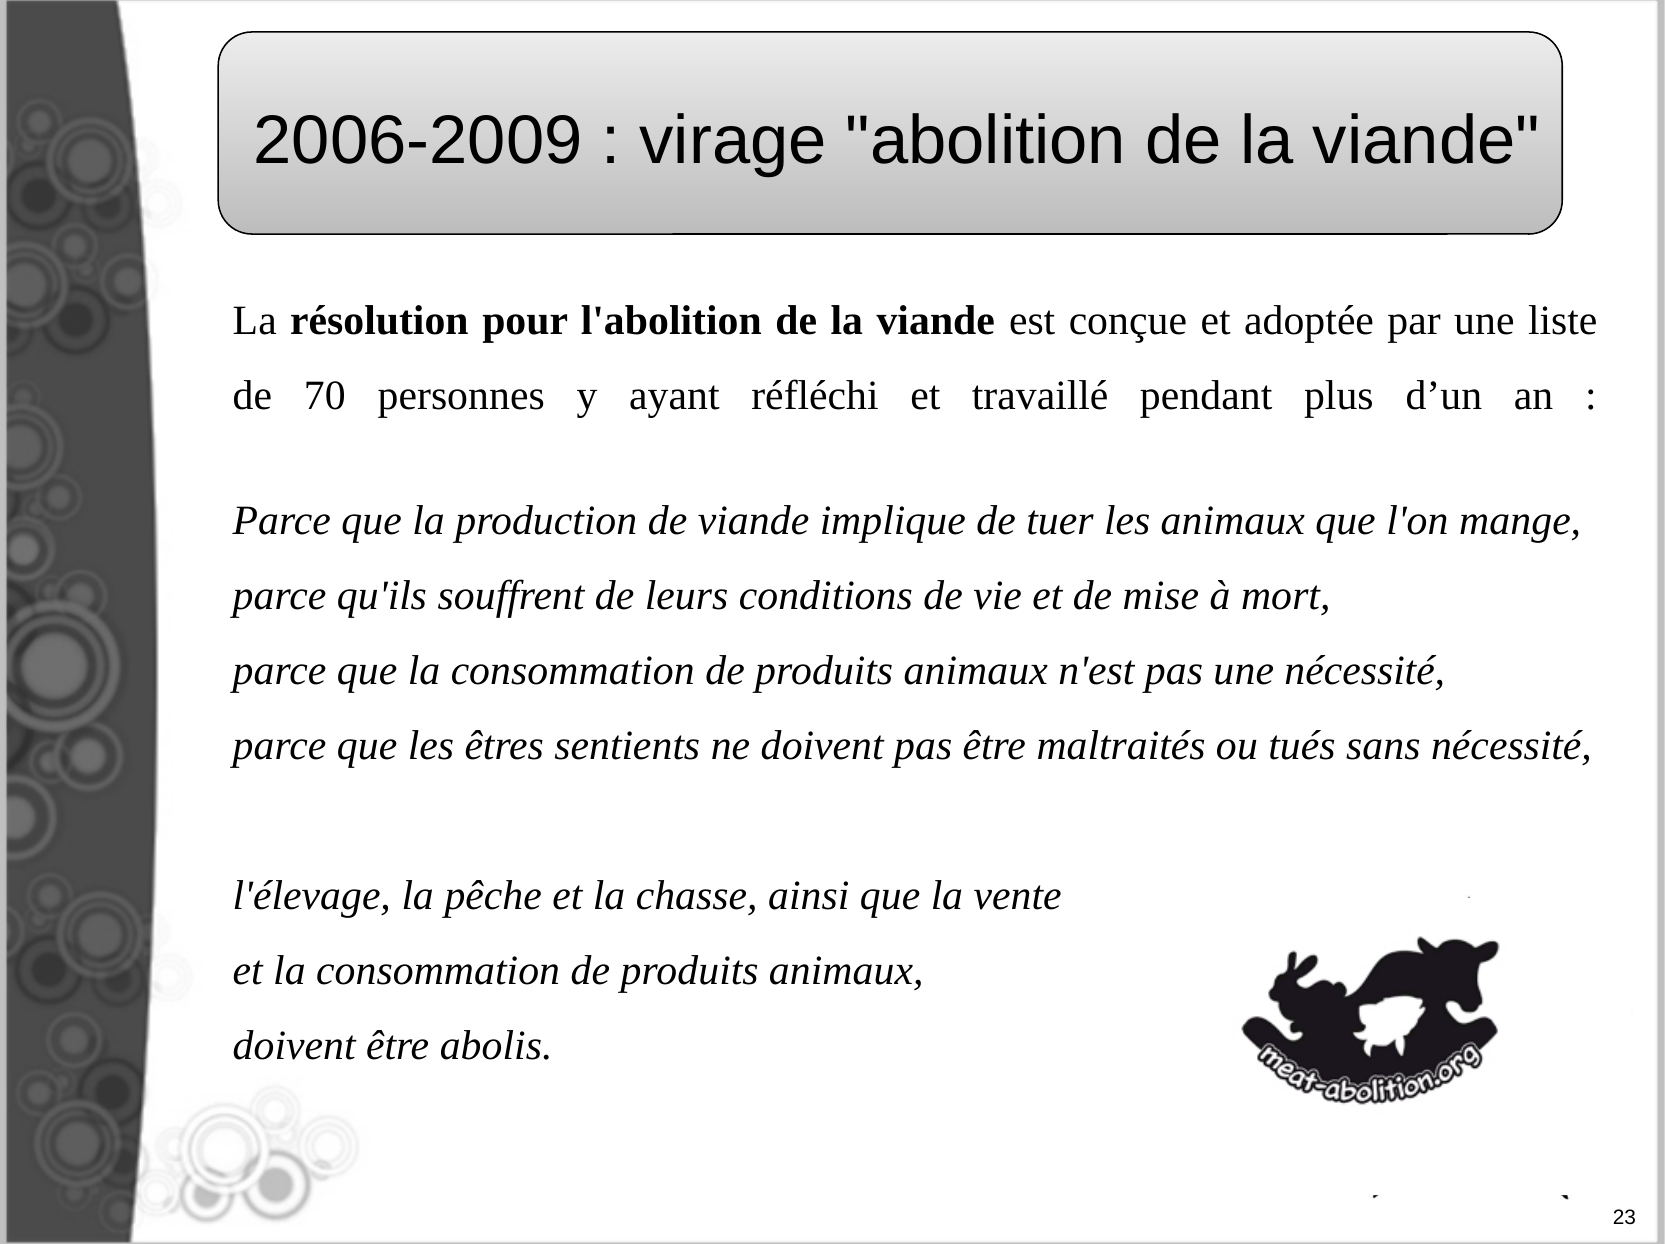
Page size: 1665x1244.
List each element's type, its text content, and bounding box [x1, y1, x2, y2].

picture [3, 0, 1662, 1244]
text_box 2006-2009 : virage "abolition de la viande" [246, 86, 1571, 185]
text_box La résolution pour l'abolition de la viande est conçue et adoptée par une liste de 70 personnes y ayant réfléchi et travaillé pendant plus d’un an : Parce que la production de viande implique de tuer les animaux que l'on mange, parce qu'ils souffrent de leurs conditions de vie et de mise à mort, parce que la consommation de produits animaux n'est pas une nécessité, parce que les êtres sentients ne doivent pas être maltraités ou tués sans nécessité, l'élevage, la pêche et la chasse, ainsi que la vente et la consommation de produits animaux, doivent être abolis. [224, 259, 1607, 1244]
text_box [1181, 897, 1632, 1196]
text_box 23 [1297, 1195, 1645, 1237]
text_box [218, 31, 1563, 235]
